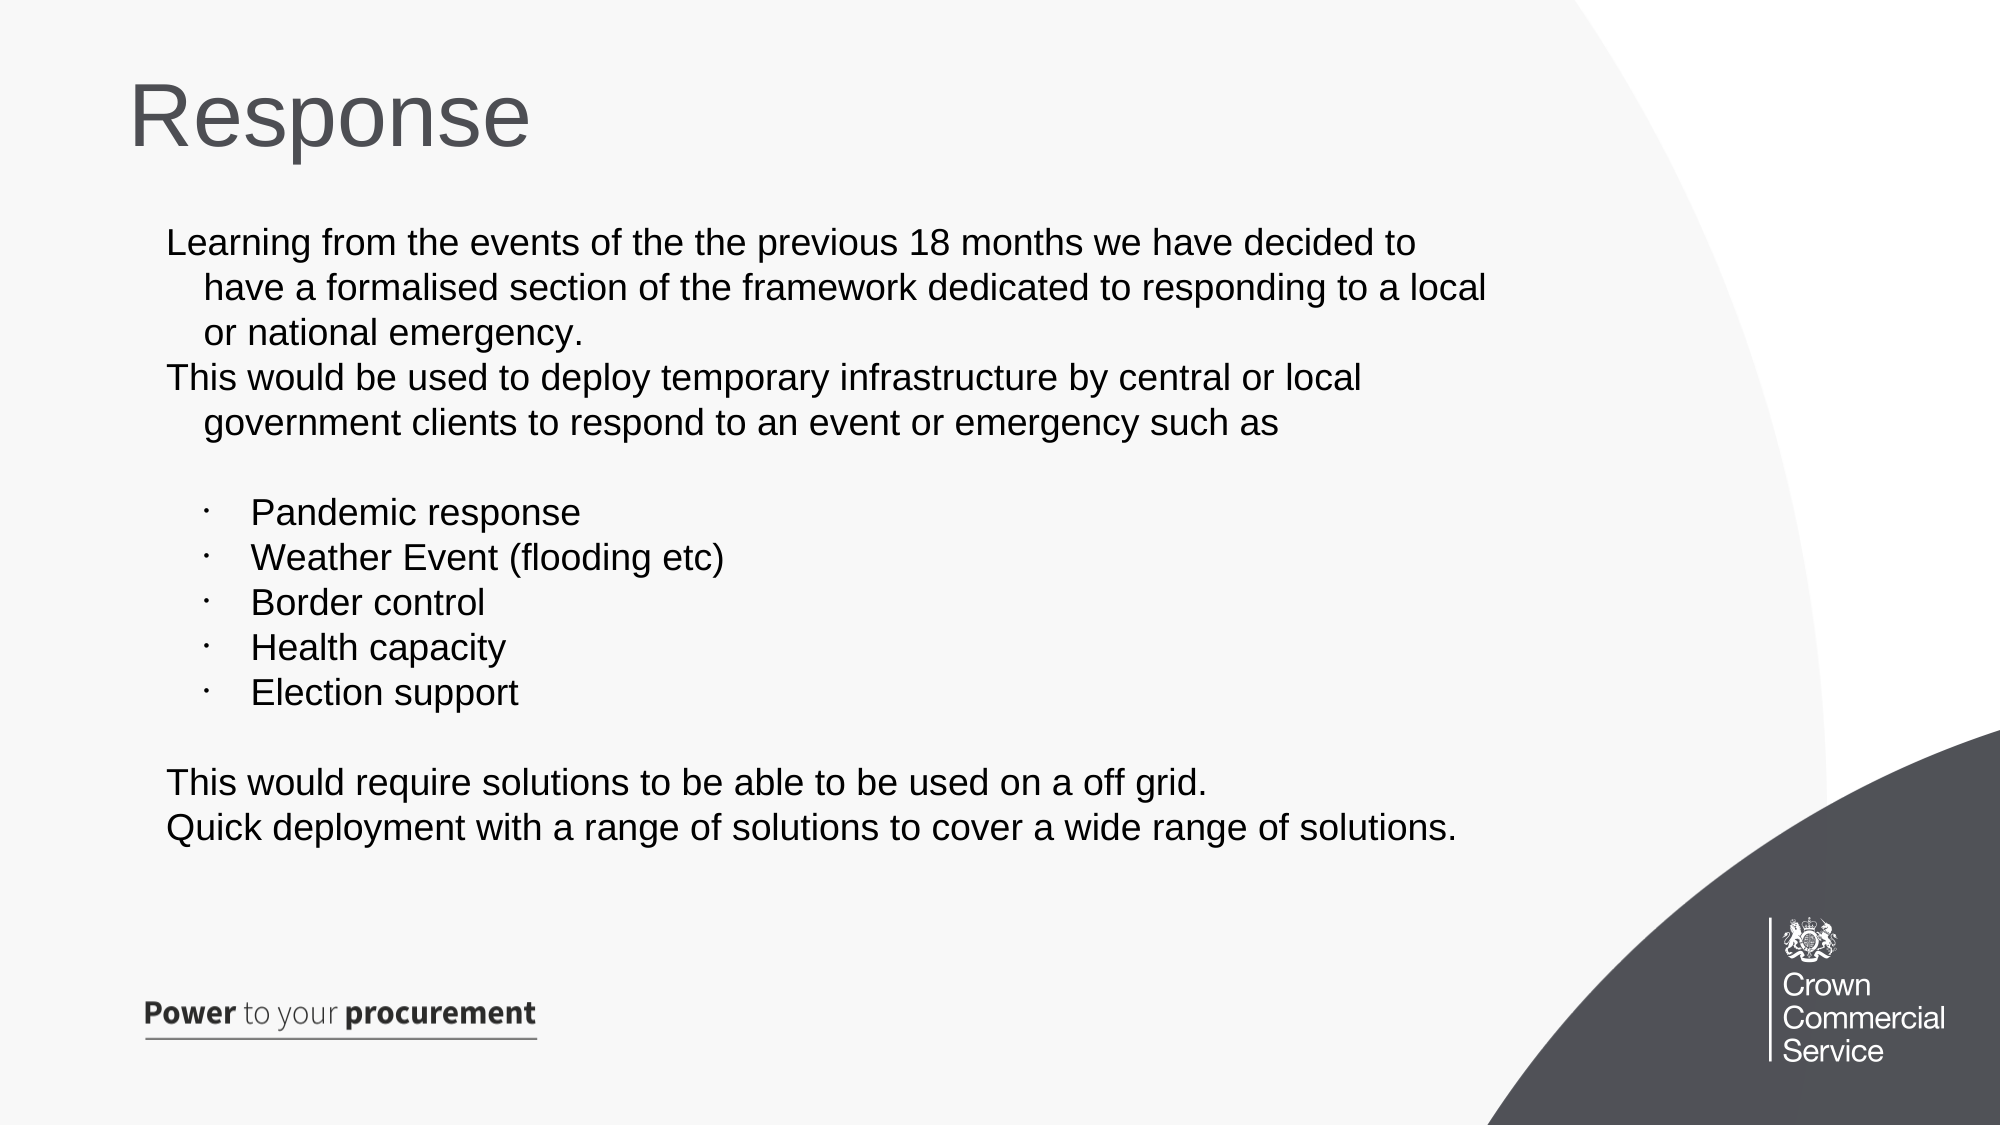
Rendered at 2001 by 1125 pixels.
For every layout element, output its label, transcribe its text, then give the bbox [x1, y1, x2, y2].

subtitle Learning from the events of the the previous 18 months we have decided to have a formalised section of the framework dedicated to responding to a local or national emergency. This would be used to deploy temporary infrastructure by central or local government clients to respond to an event or emergency such as Pandemic response Weather Event (flooding etc) Border control Health capacity Election support This would require solutions to be able to be used on a off grid. Quick deployment with a range of solutions to cover a wide range of solutions. [128, 218, 1504, 898]
title Response [128, 57, 1922, 196]
